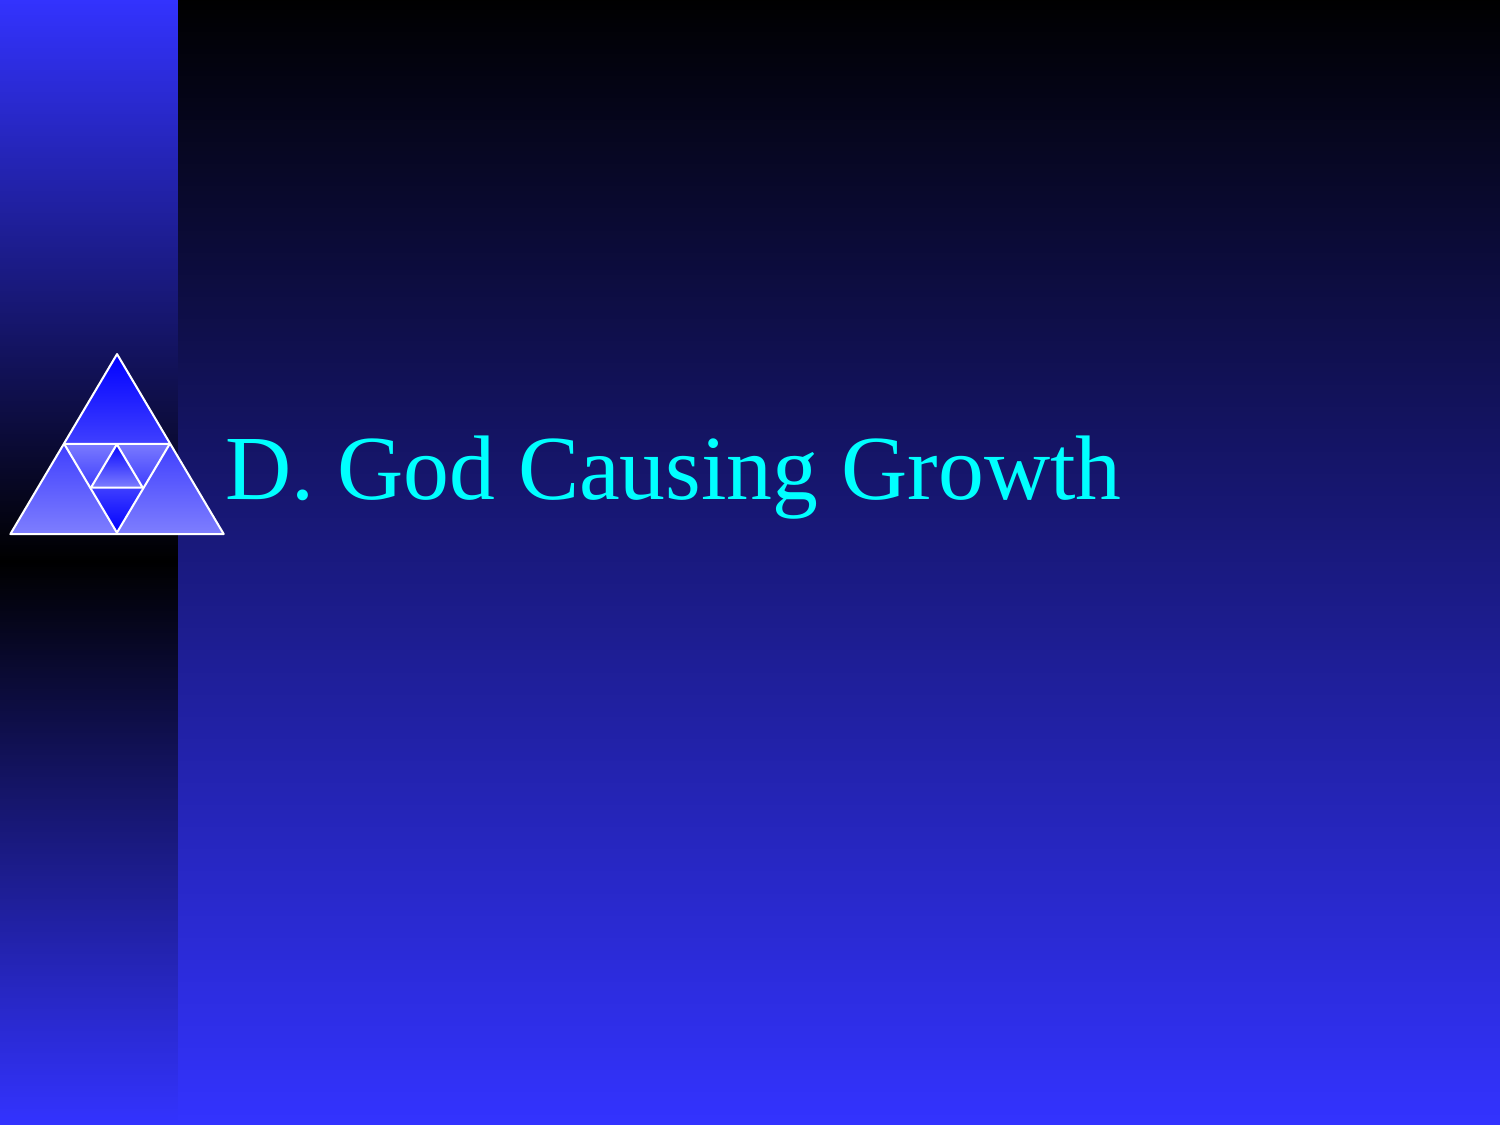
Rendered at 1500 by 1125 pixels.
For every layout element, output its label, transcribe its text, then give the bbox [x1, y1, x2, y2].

title D. God Causing Growth [225, 374, 1463, 563]
